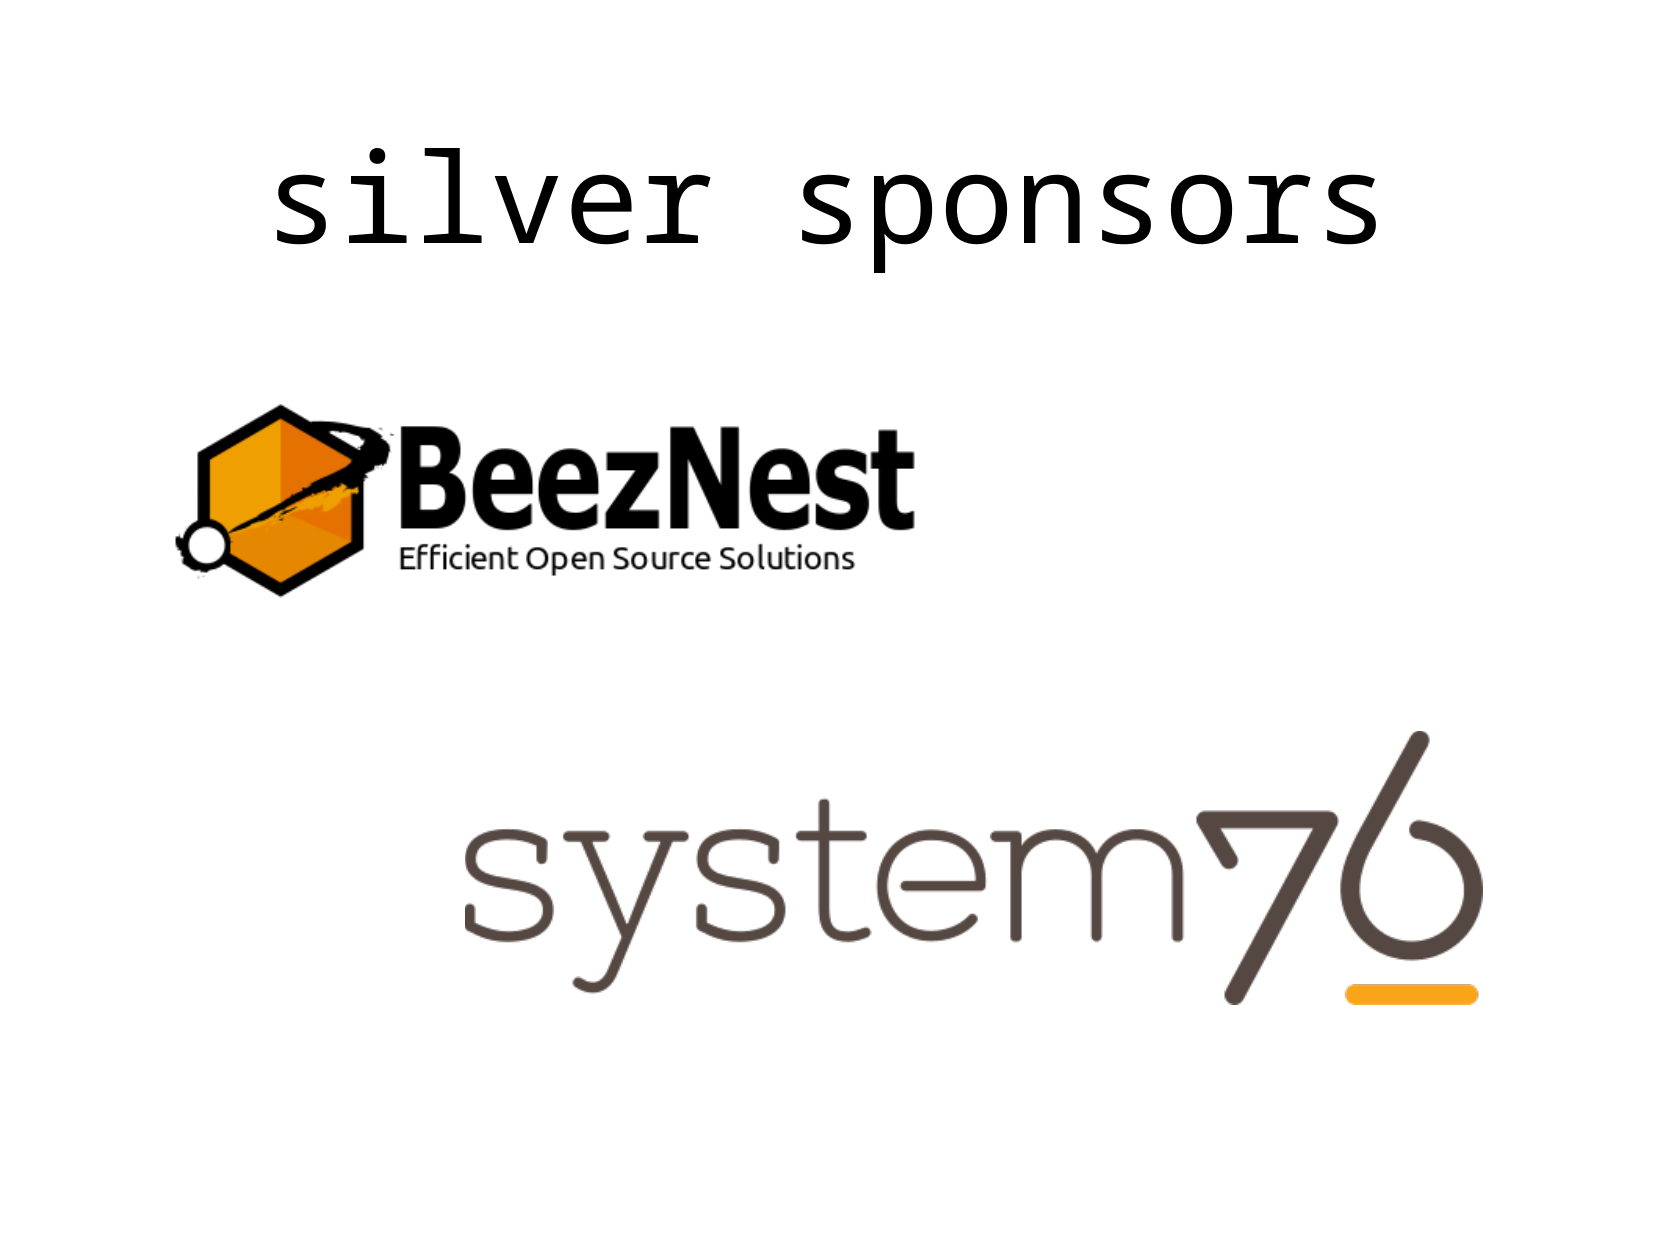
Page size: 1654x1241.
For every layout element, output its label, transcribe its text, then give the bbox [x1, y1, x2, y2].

picture [465, 731, 1483, 1006]
subtitle silver sponsors [82, 0, 1571, 556]
picture [132, 359, 946, 634]
